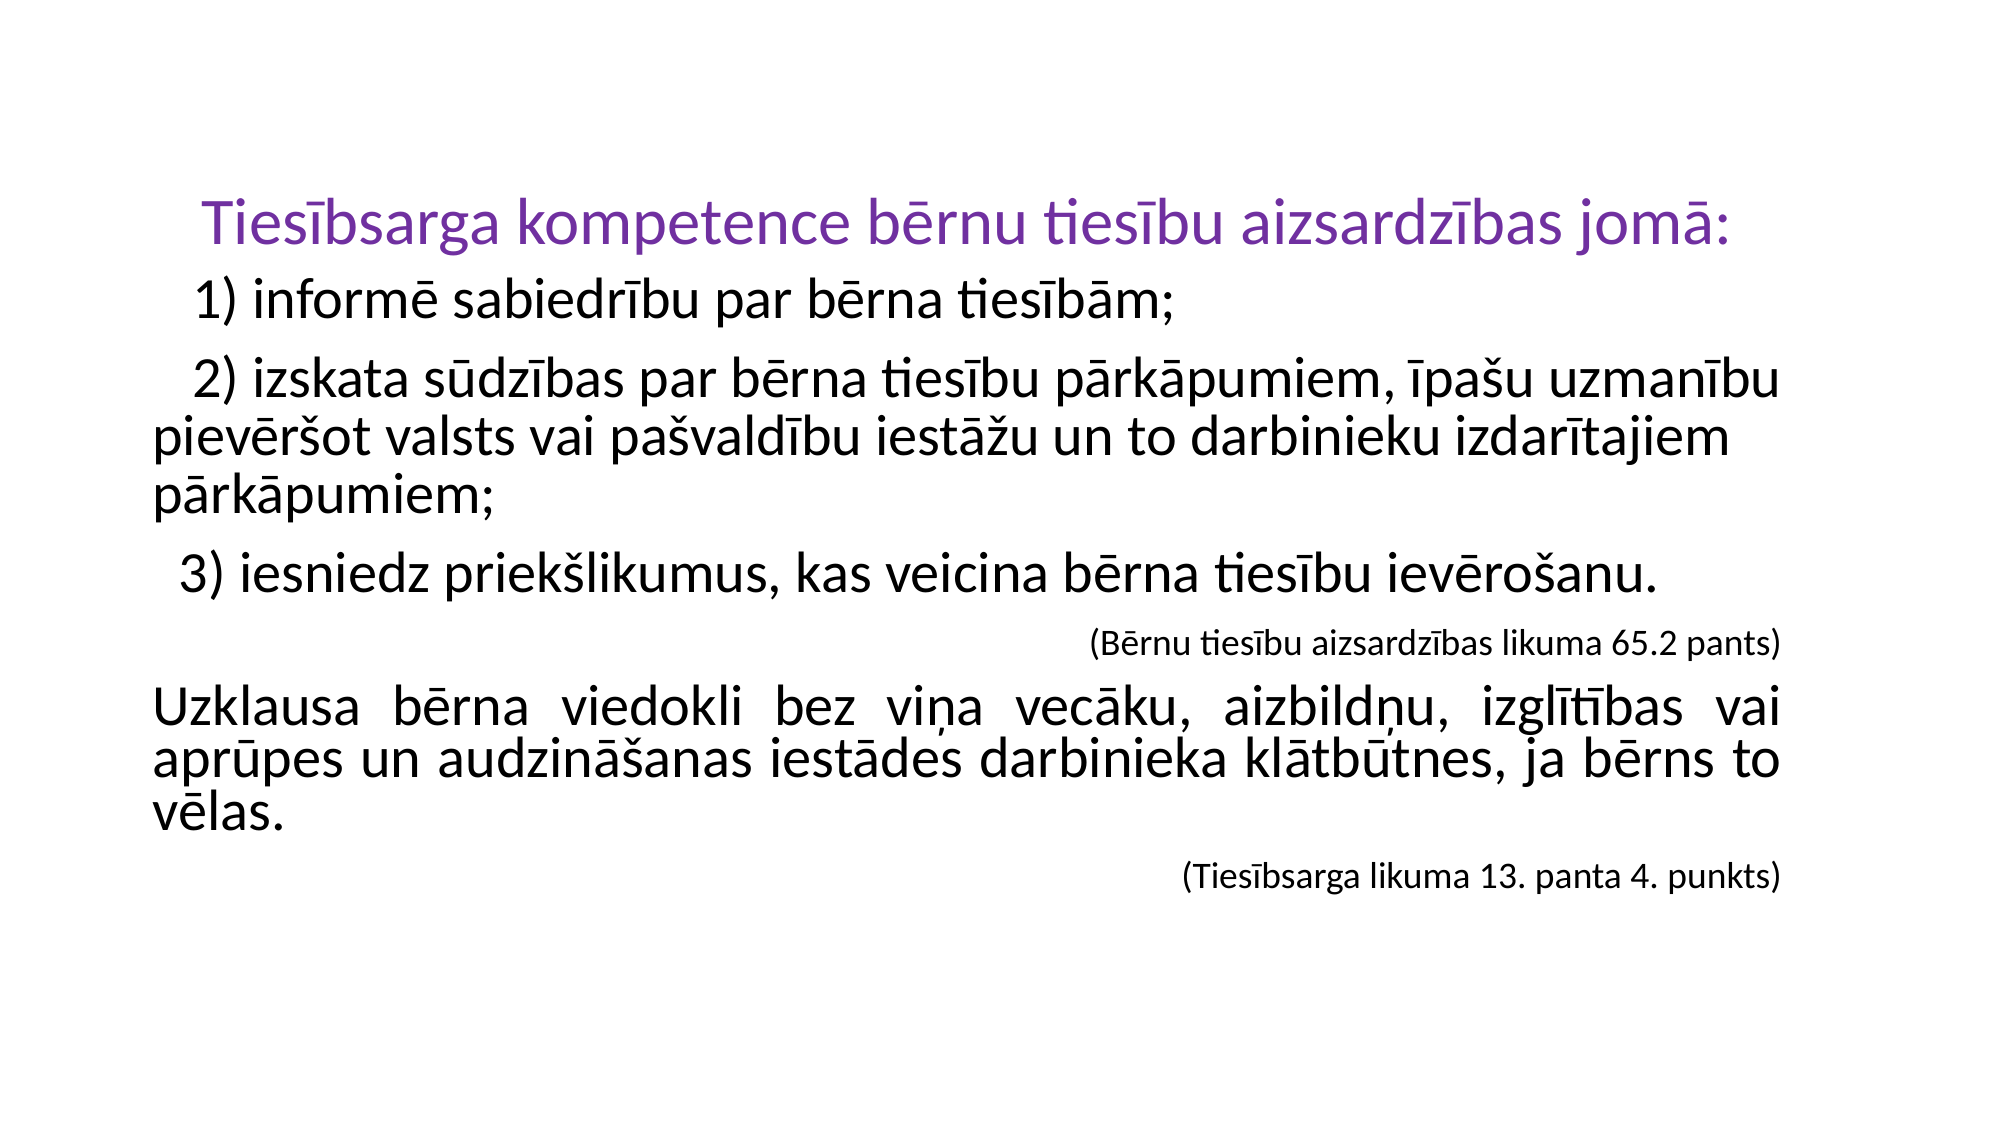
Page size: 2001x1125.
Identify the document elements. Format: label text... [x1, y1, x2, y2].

list Tiesībsarga kompetence bērnu tiesību aizsardzības jomā: 1) informē sabiedrību par bērna tiesībām; 2) izskata sūdzības par bērna tiesību pārkāpumiem, īpašu uzmanību pievēršot valsts vai pašvaldību iestāžu un to darbinieku izdarītajiem pārkāpumiem; 3) iesniedz priekšlikumus, kas veicina bērna tiesību ievērošanu. (Bērnu tiesību aizsardzības likuma 65.2 pants) Uzklausa bērna viedokli bez viņa vecāku, aizbildņu, izglītības vai aprūpes un audzināšanas iestādes darbinieka klātbūtnes, ja bērns to vēlas. (Tiesībsarga likuma 13. panta 4. punkts) [137, 138, 1863, 1014]
